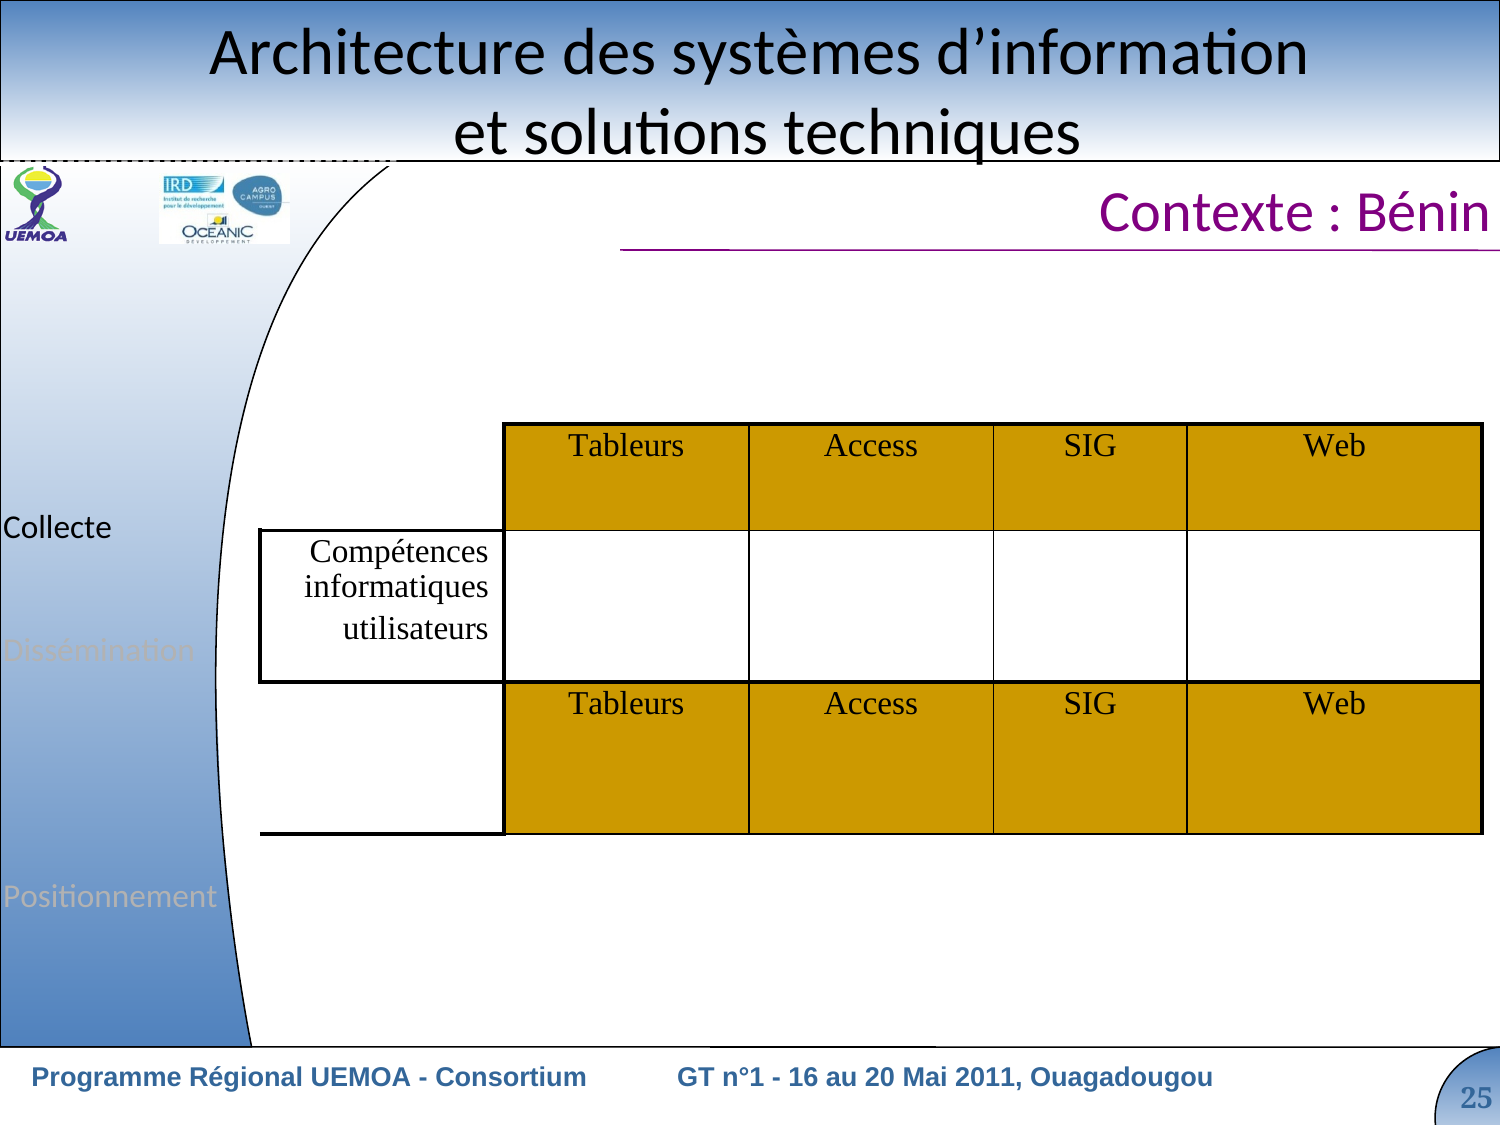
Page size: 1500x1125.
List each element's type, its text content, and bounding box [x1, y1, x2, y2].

table_cell [1188, 531, 1480, 680]
table_header [260, 424, 502, 529]
table_header Web [1188, 426, 1480, 530]
table_header Collecte Dissémination Positionnement [0, 497, 313, 1045]
table_cell Tableurs [506, 684, 748, 833]
table_header SIG [994, 426, 1186, 530]
text_box Architecture des systèmes d’information et solutions techniques [53, 0, 1483, 161]
table_cell Web [1188, 684, 1480, 833]
picture [159, 173, 265, 244]
text_box Contexte : Bénin [265, 165, 1500, 251]
table_cell SIG [994, 684, 1186, 833]
table_cell [506, 531, 748, 680]
table_header Tableurs [506, 426, 748, 530]
picture [0, 166, 73, 244]
table_cell Compétences informatiques utilisateurs [313, 532, 502, 680]
table_cell Access [750, 684, 993, 833]
table_cell [313, 684, 502, 832]
table_cell [994, 531, 1186, 680]
table_header Access [750, 426, 993, 530]
table_cell [750, 531, 993, 680]
